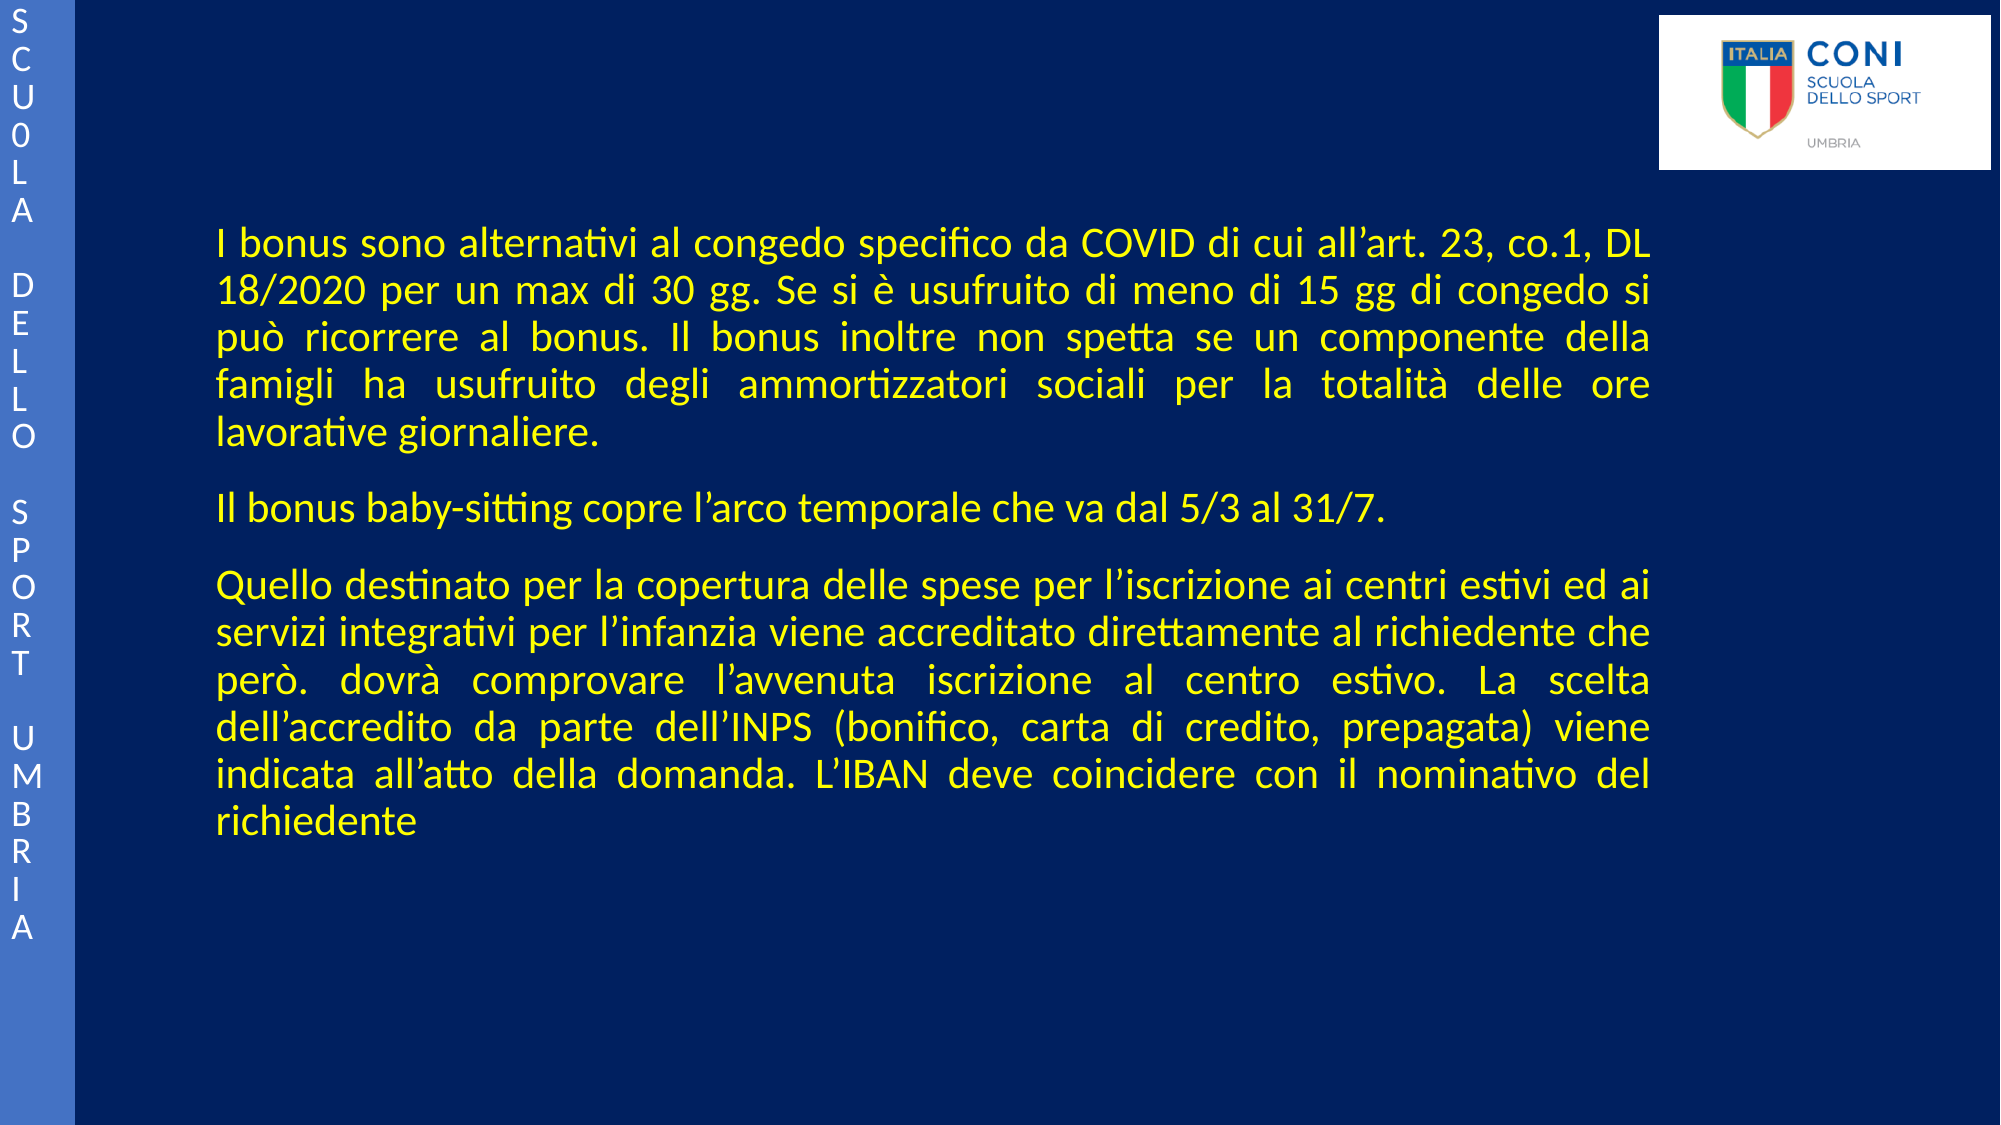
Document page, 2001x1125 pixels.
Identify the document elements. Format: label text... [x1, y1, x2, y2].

list I bonus sono alternativi al congedo specifico da COVID di cui all’art. 23, co.1, DL 18/2020 per un max di 30 gg. Se si è usufruito di meno di 15 gg di congedo si può ricorrere al bonus. Il bonus inoltre non spetta se un componente della famigli ha usufruito degli ammortizzatori sociali per la totalità delle ore lavorative giornaliere. Il bonus baby-sitting copre l’arco temporale che va dal 5/3 al 31/7. Quello destinato per la copertura delle spese per l’iscrizione ai centri estivi ed ai servizi integrativi per l’infanzia viene accreditato direttamente al richiedente che però. dovrà comprovare l’avvenuta iscrizione al centro estivo. La scelta dell’accredito da parte dell’INPS (bonifico, carta di credito, prepagata) viene indicata all’atto della domanda. L’IBAN deve coincidere con il nominativo del richiedente [200, 129, 1666, 984]
table_header S C U 0 L A D E L L O S P O R T U M B R I A [0, 0, 75, 1125]
picture [1659, 15, 1991, 170]
